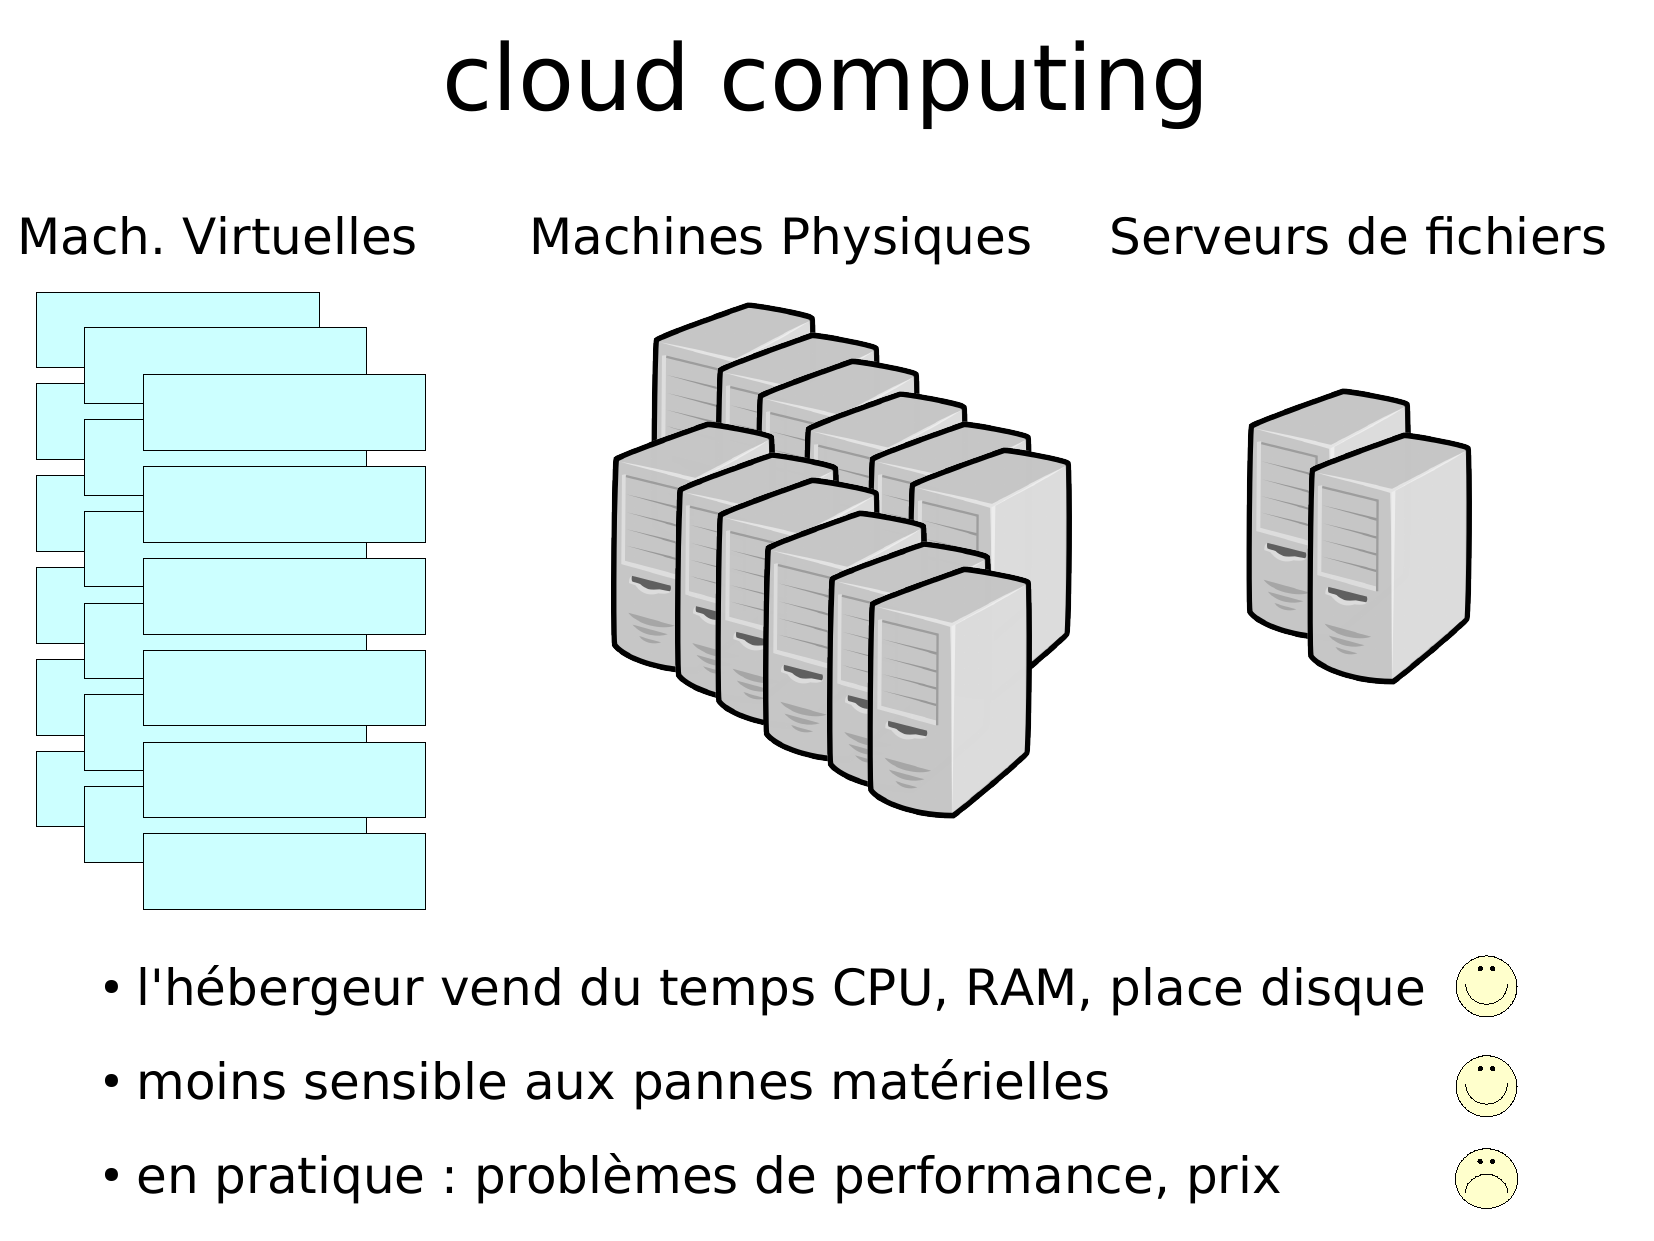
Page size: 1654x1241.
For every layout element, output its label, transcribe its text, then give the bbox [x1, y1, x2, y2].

text_box [36, 292, 426, 910]
picture [1240, 380, 1492, 693]
text_box Serveurs de fichiers [1109, 207, 1608, 267]
text_box [1456, 955, 1518, 1017]
text_box Mach. Virtuelles [17, 207, 419, 267]
text_box [1456, 1055, 1518, 1117]
text_box [1455, 1148, 1518, 1209]
text_box Machines Physiques [529, 207, 1034, 267]
title cloud computing [136, 17, 1518, 140]
picture [605, 293, 1092, 827]
text_box l'hébergeur vend du temps CPU, RAM, place disque moins sensible aux pannes matérielles en pratique : problèmes de performance, prix [102, 959, 1428, 1205]
